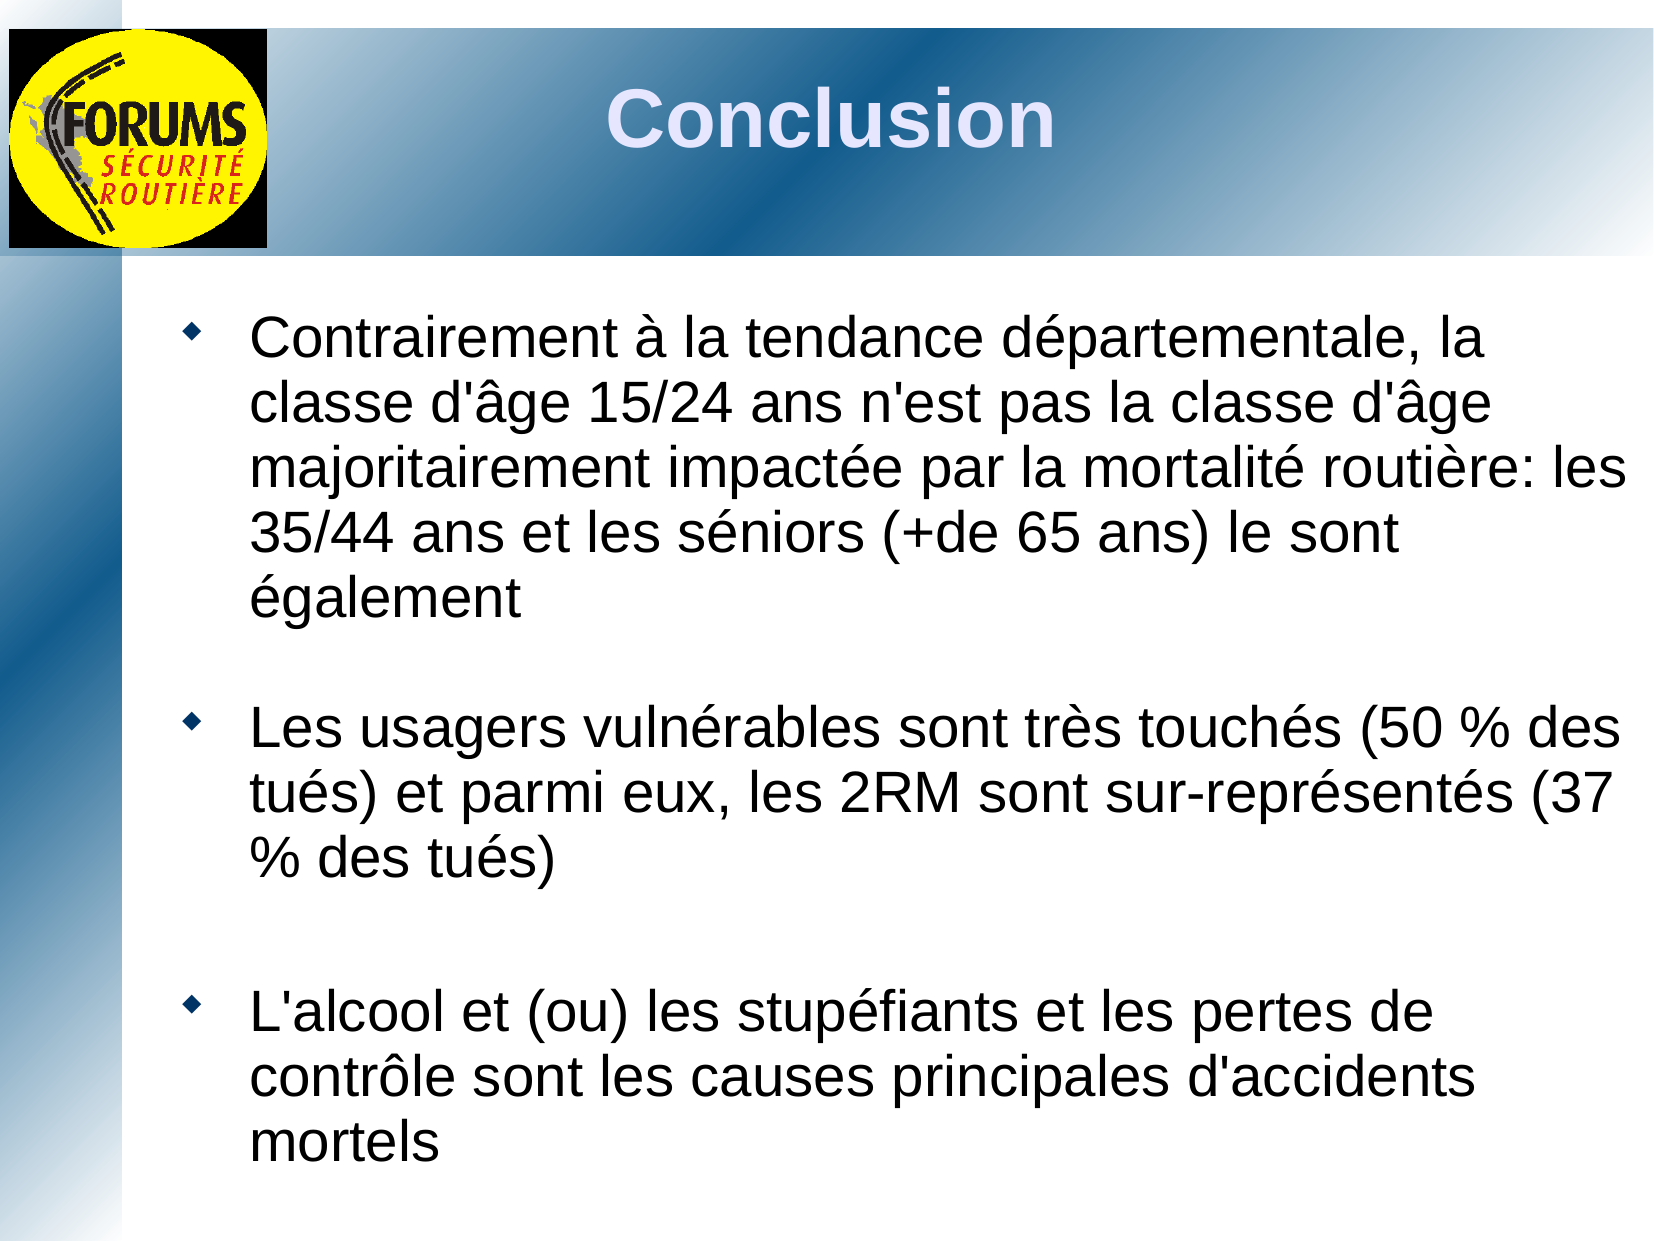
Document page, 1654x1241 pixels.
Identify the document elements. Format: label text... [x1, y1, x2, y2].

title Conclusion [267, 71, 1538, 165]
picture [9, 29, 267, 249]
list Contrairement à la tendance départementale, la classe d'âge 15/24 ans n'est pas la classe d'âge majoritairement impactée par la mortalité routière: les 35/44 ans et les séniors (+de 65 ans) le sont également Les usagers vulnérables sont très touchés (50 % des tués) et parmi eux, les 2RM sont sur-représentés (37 % des tués) L'alcool et (ou) les stupéfiants et les pertes de contrôle sont les causes principales d'accidents mortels [178, 239, 1654, 1241]
